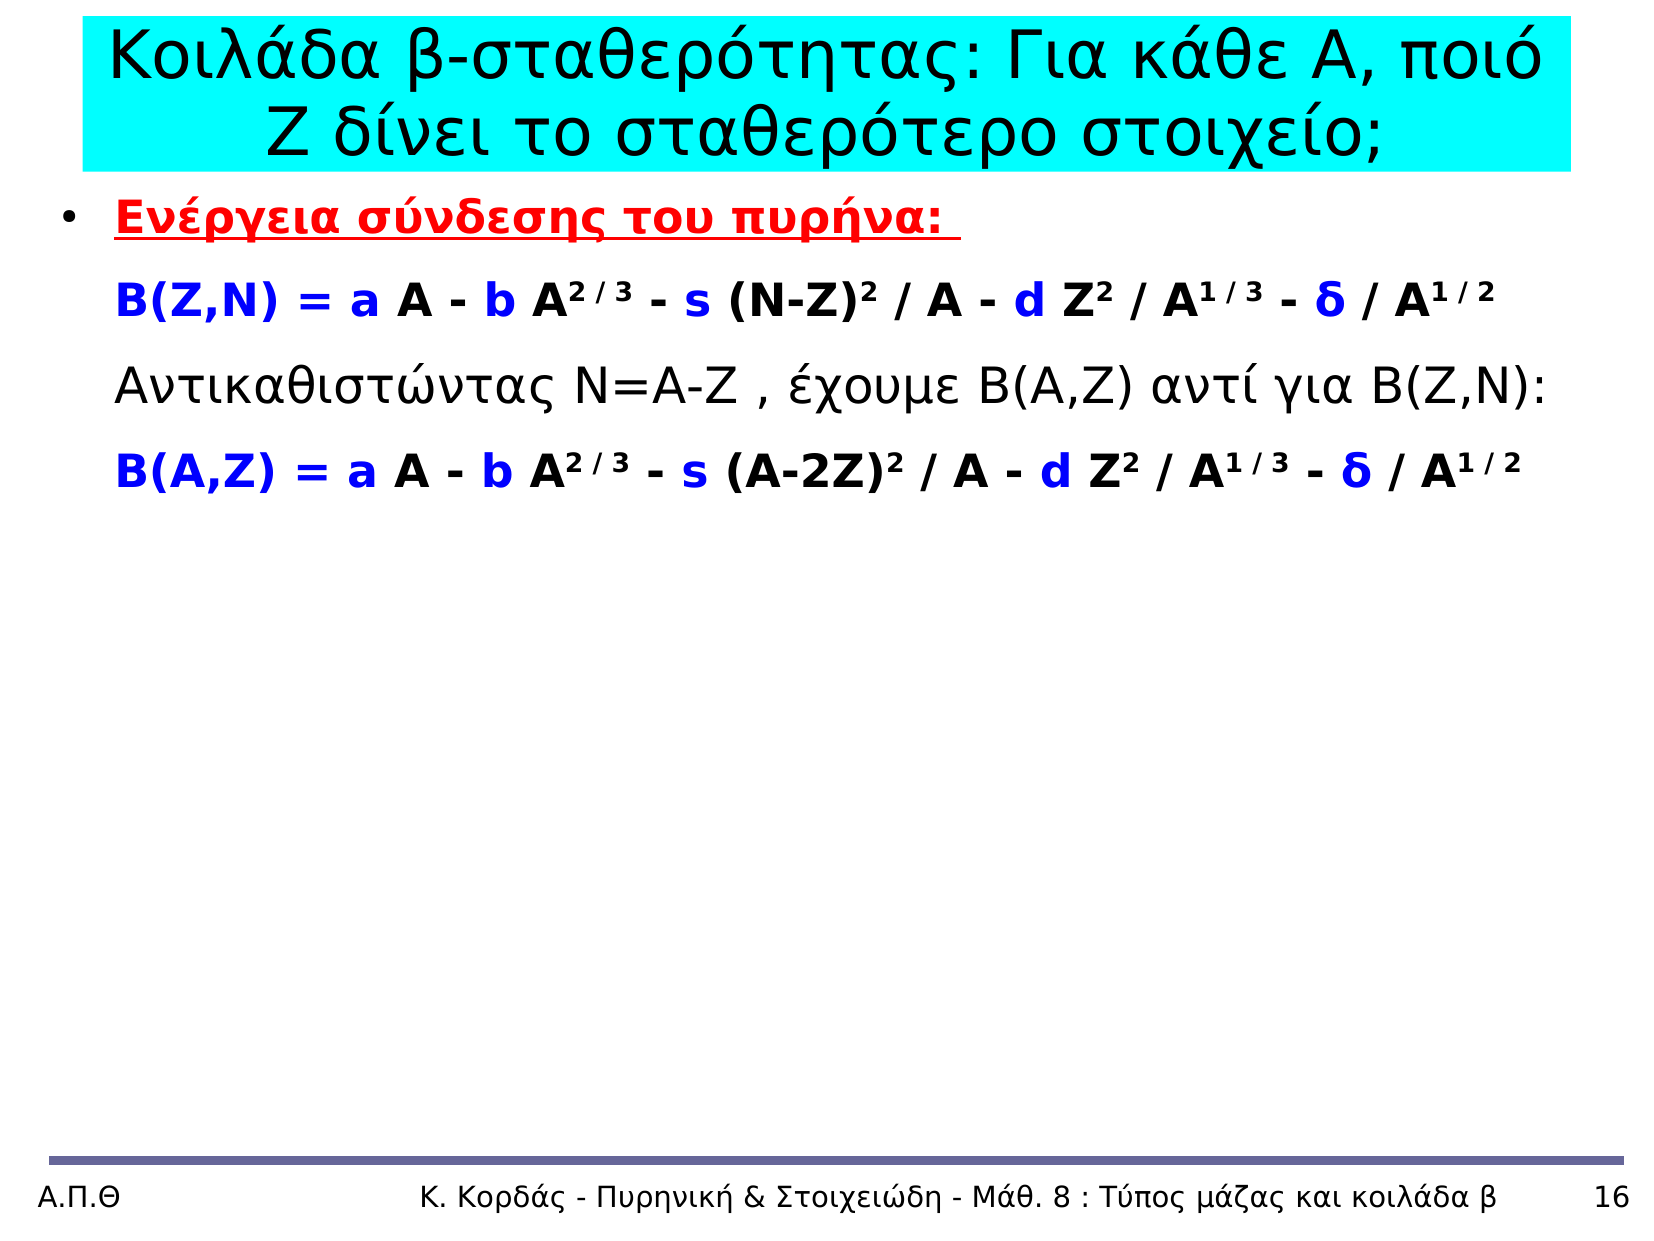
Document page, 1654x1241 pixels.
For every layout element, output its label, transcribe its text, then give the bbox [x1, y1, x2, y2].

list Ενέργεια σύνδεσης του πυρήνα: Β(Ζ,Ν) = a A - b A2 / 3 - s (N-Z)2 / A - d Z2 / A1 / 3 - δ / A1 / 2 Αντικαθιστώντας Ν=Α-Ζ , έχουμε Β(Α,Ζ) αντί για Β(Ζ,Ν): Β(A,Z) = a A - b A2 / 3 - s (Α-2Z)2 / A - d Z2 / A1 / 3 - δ / A1 / 2 [43, 191, 1619, 1129]
title Κοιλάδα β-σταθερότητας: Για κάθε Α, ποιό Ζ δίνει το σταθερότερο στοιχείο; [82, 16, 1571, 172]
